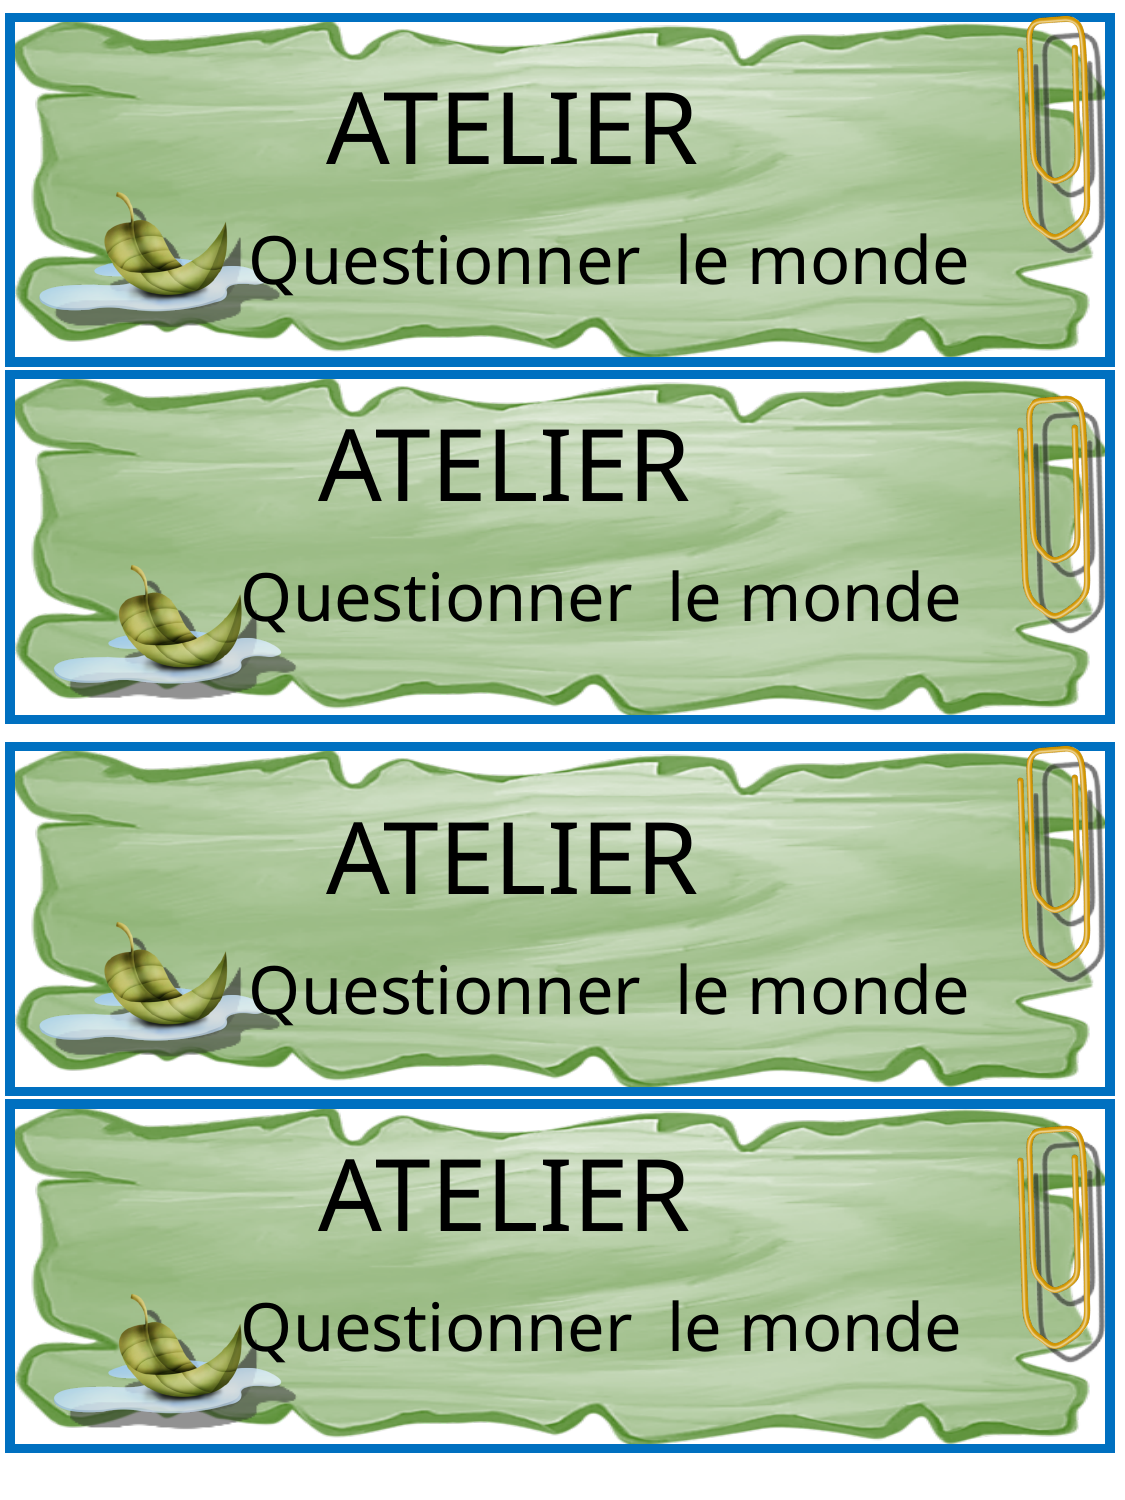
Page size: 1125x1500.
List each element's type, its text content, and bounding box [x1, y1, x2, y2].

picture [14, 379, 1125, 730]
picture [14, 1108, 1125, 1460]
text_box ATELIER Questionner le monde [174, 394, 1067, 649]
picture [0, 729, 1125, 1087]
text_box ATELIER Questionner le monde [182, 57, 1076, 312]
text_box ATELIER Questionner le monde [174, 1124, 1067, 1379]
text_box ATELIER Questionner le monde [182, 787, 1076, 1042]
picture [0, 0, 1125, 358]
